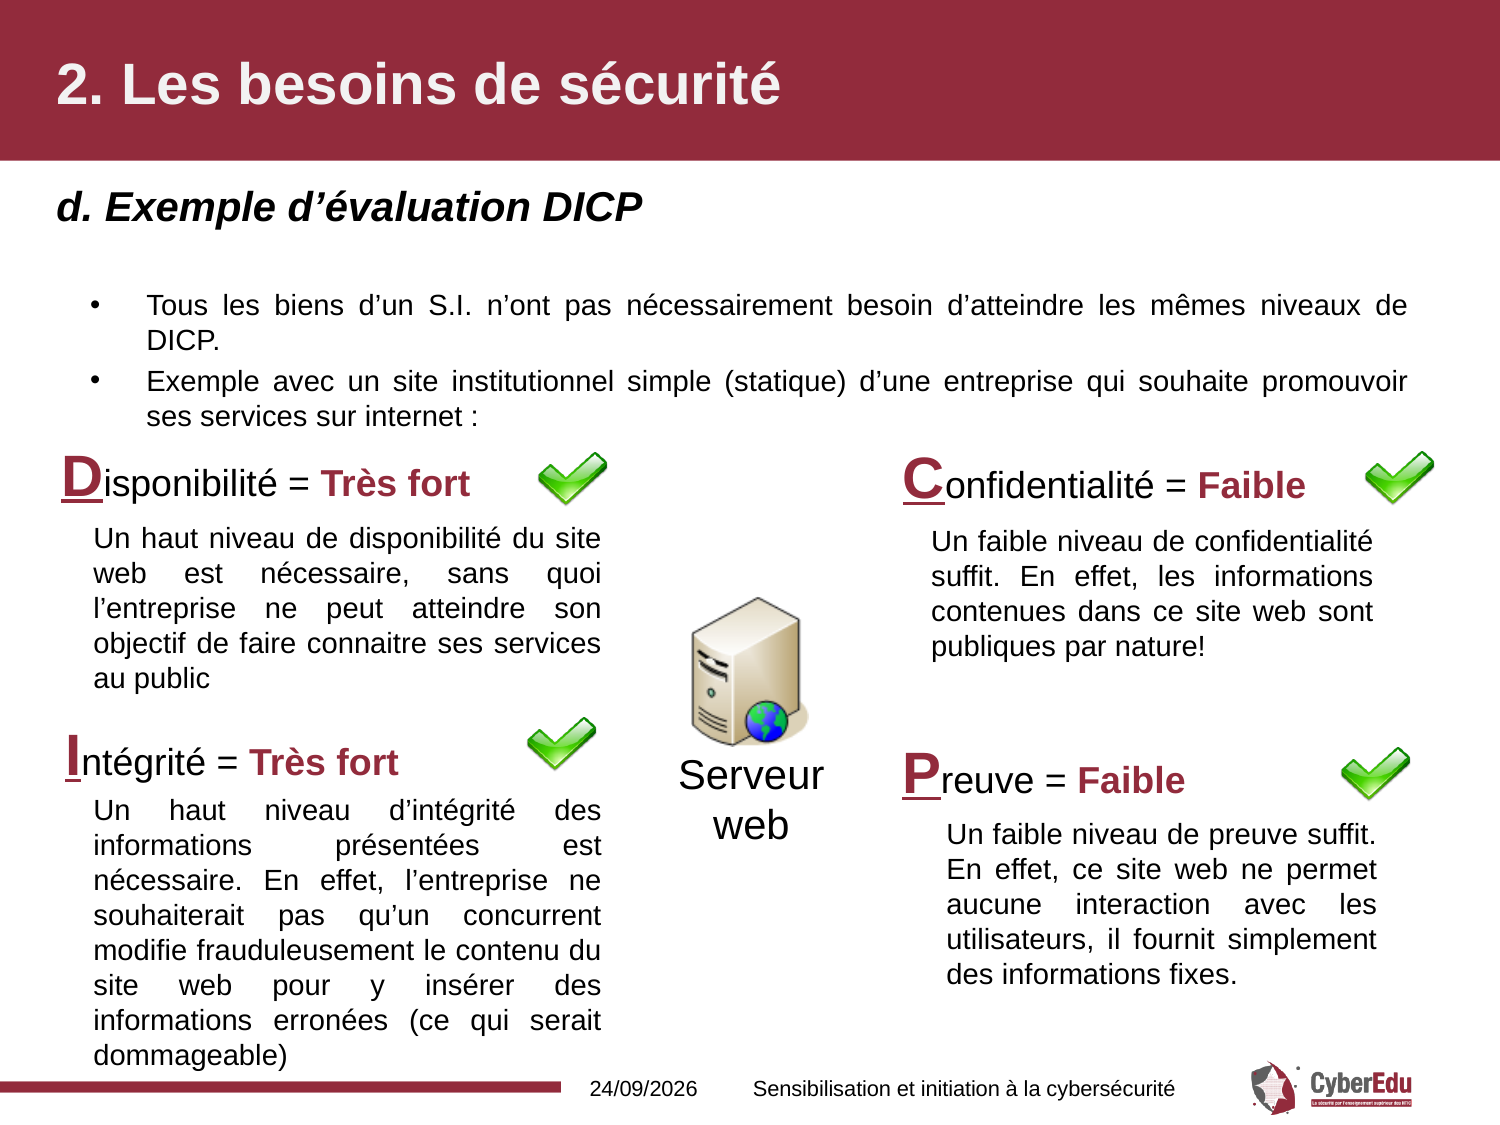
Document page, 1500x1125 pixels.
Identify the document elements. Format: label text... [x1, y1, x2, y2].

text_box Disponibilité = Très fort [46, 430, 486, 516]
picture [691, 596, 809, 747]
slide_number 15/11/2020 [561, 1057, 727, 1118]
text_box Un haut niveau d’intégrité des informations présentées est nécessaire. En effet, l’entreprise ne souhaiterait pas qu’un concurrent modifie frauduleusement le contenu du site web pour y insérer des informations erronées (ce qui serait dommageable) [78, 784, 618, 1079]
picture [1340, 740, 1411, 811]
picture [526, 710, 597, 781]
text_box Un faible niveau de confidentialité suffit. En effet, les informations contenues dans ce site web sont publiques par nature! [916, 515, 1389, 670]
footer Sensibilisation et initiation à la cybersécurité [738, 1057, 1236, 1118]
picture [1246, 1060, 1412, 1115]
picture [1364, 444, 1435, 515]
list Tous les biens d’un S.I. n’ont pas nécessairement besoin d’atteindre les mêmes niveaux de DICP. Exemple avec un site institutionnel simple (statique) d’une entreprise qui souhaite promouvoir ses services sur internet : [75, 278, 1425, 433]
text_box Intégrité = Très fort [50, 710, 414, 795]
picture [537, 445, 608, 516]
title 2. Les besoins de sécurité [41, 1, 1471, 161]
text_box Un haut niveau de disponibilité du site web est nécessaire, sans quoi l’entreprise ne peut atteindre son objectif de faire connaitre ses services au public [78, 512, 618, 702]
list d. Exemple d’évaluation DICP [41, 172, 1471, 268]
text_box Confidentialité = Faible [888, 432, 1322, 518]
text_box Un faible niveau de preuve suffit. En effet, ce site web ne permet aucune interaction avec les utilisateurs, il fournit simplement des informations fixes. [931, 807, 1393, 998]
text_box Preuve = Faible [887, 727, 1201, 813]
text_box Serveur web [663, 740, 840, 856]
